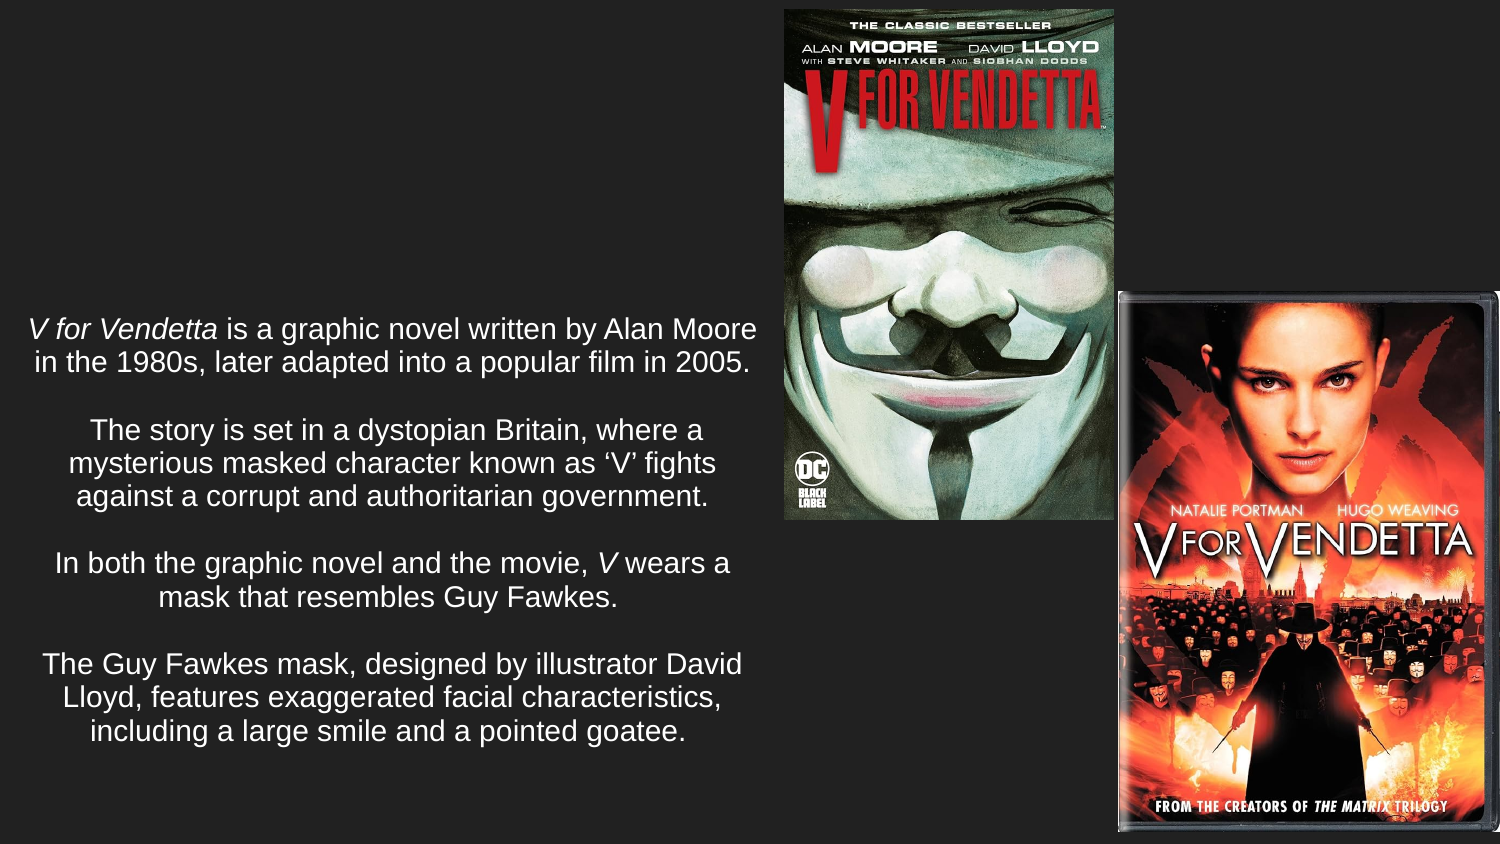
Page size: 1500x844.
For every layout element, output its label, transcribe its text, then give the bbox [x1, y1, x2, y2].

title V for Vendetta is a graphic novel written by Alan Moore in the 1980s, later adapted into a popular film in 2005. The story is set in a dystopian Britain, where a mysterious masked character known as ‘V’ fights against a corrupt and authoritarian government. In both the graphic novel and the movie, V wears a mask that resembles Guy Fawkes. The Guy Fawkes mask, designed by illustrator David Lloyd, features exaggerated facial characteristics, including a large smile and a pointed goatee. [5, 267, 781, 763]
picture [1118, 291, 1500, 832]
picture [784, 9, 1114, 520]
